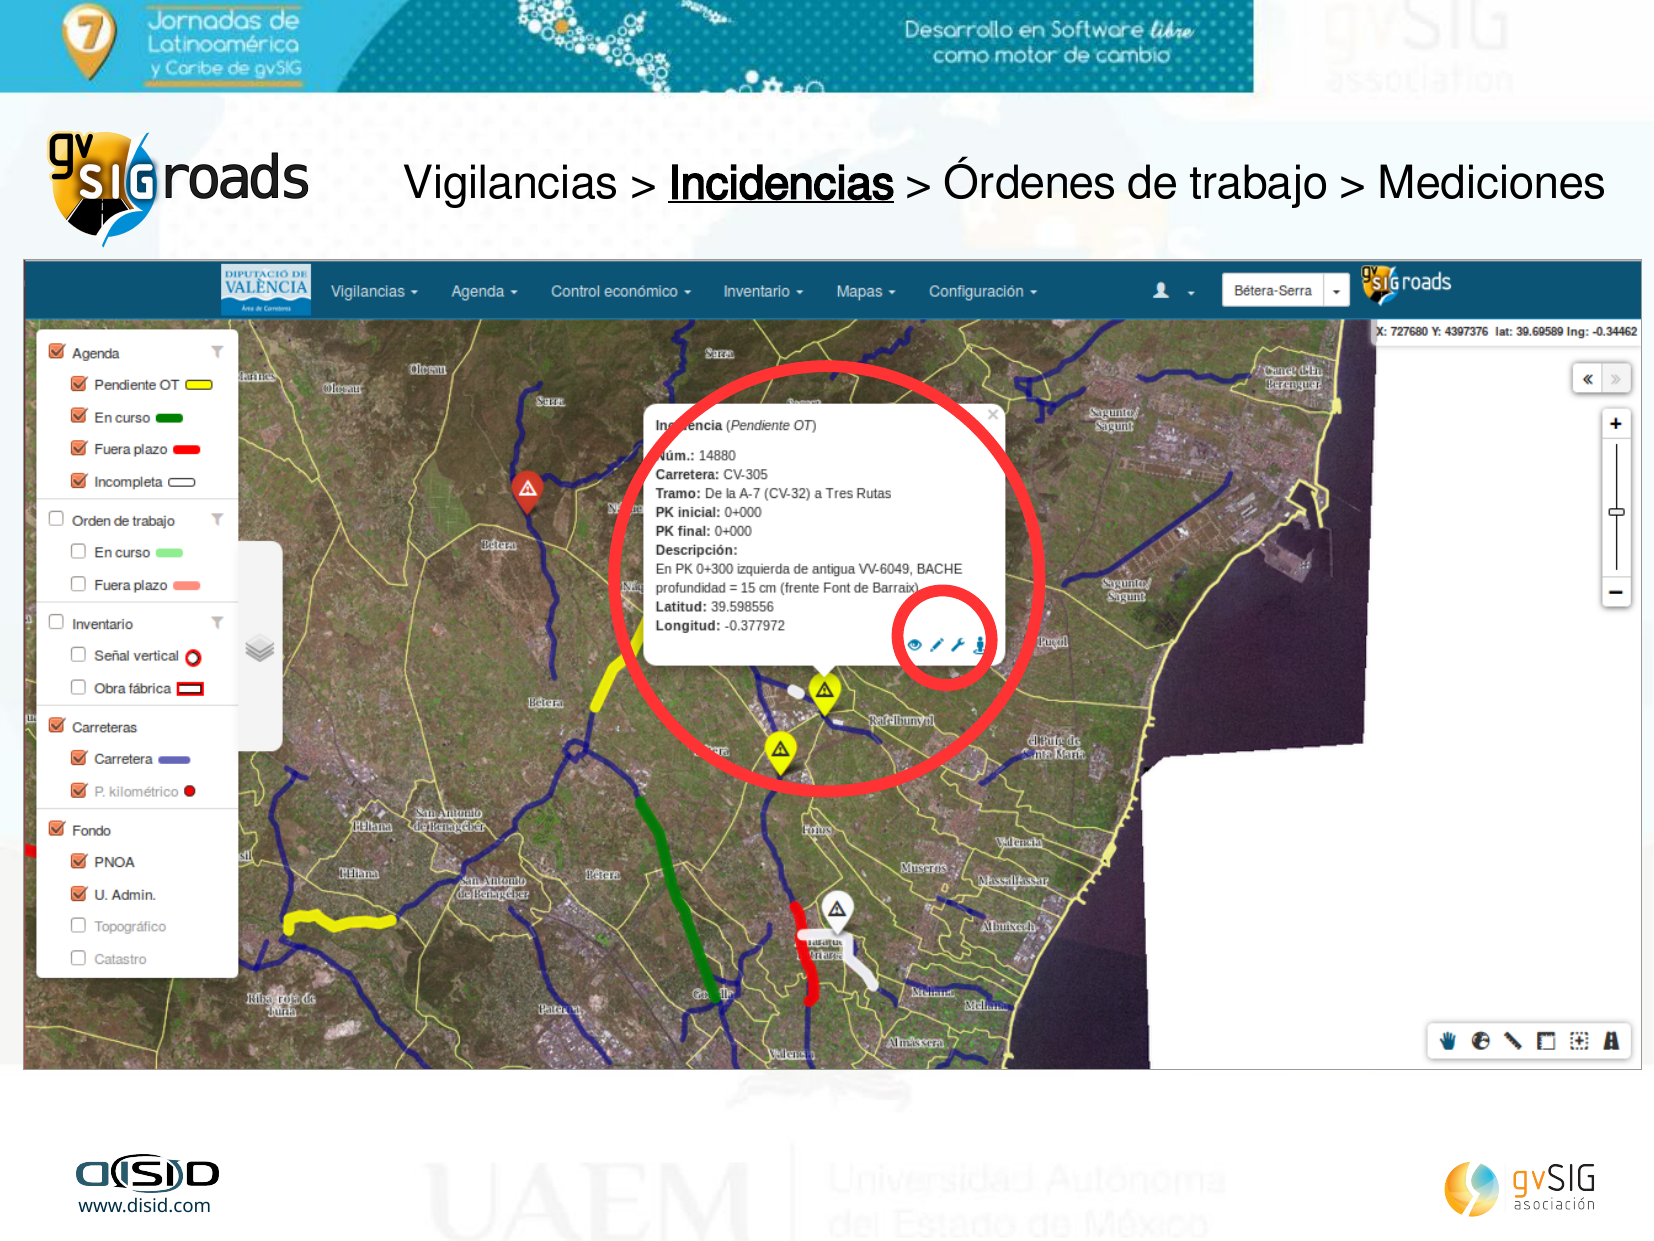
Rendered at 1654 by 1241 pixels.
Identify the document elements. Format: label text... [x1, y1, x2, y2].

picture [0, 0, 1654, 1241]
title Vigilancias > Incidencias > Órdenes de trabajo > Mediciones [314, 131, 1607, 234]
